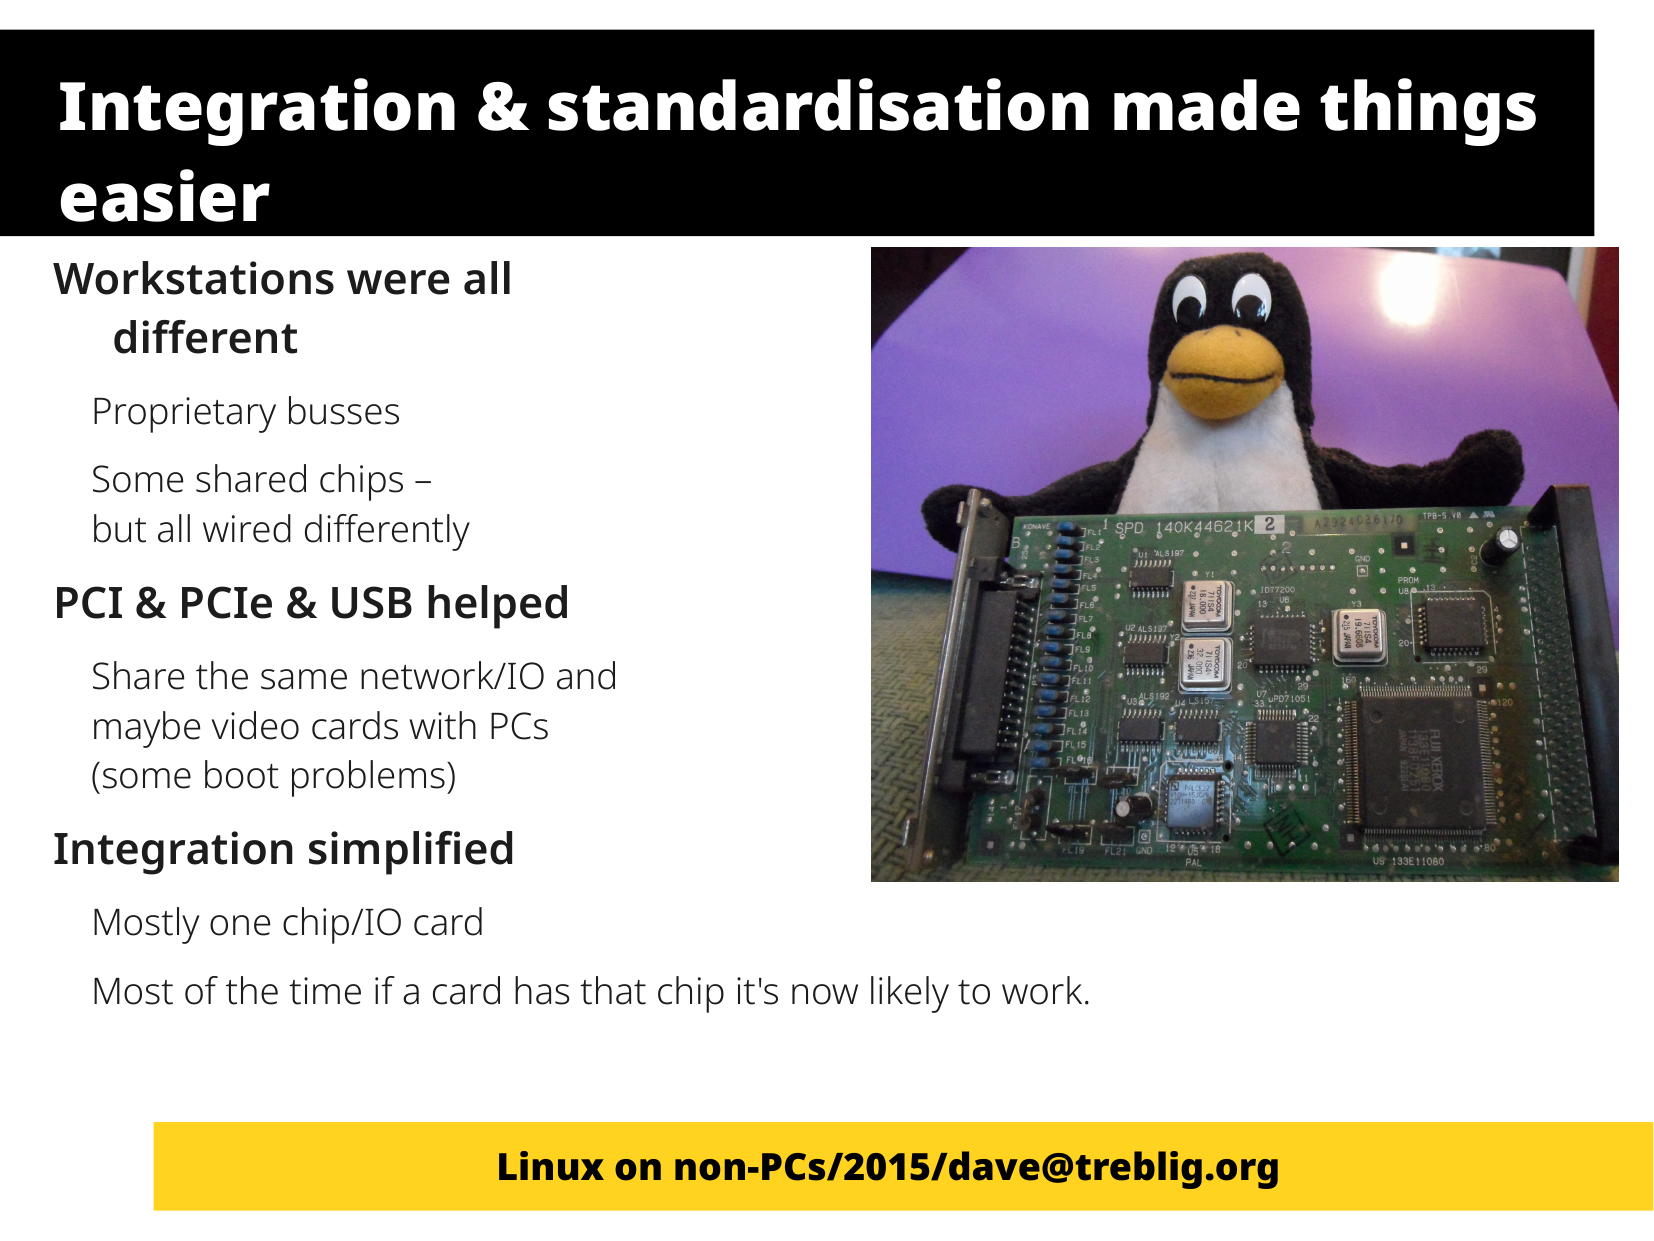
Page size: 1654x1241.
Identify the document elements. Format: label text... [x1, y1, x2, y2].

title Integration & standardisation made things easier [59, 59, 1595, 207]
picture [871, 247, 1619, 882]
list Workstations were all different Proprietary busses Some shared chips – but all wired differently PCI & PCIe & USB helped Share the same network/IO and maybe video cards with PCs (some boot problems) Integration simplified Mostly one chip/IO card Most of the time if a card has that chip it's now likely to work. [53, 248, 1560, 1016]
